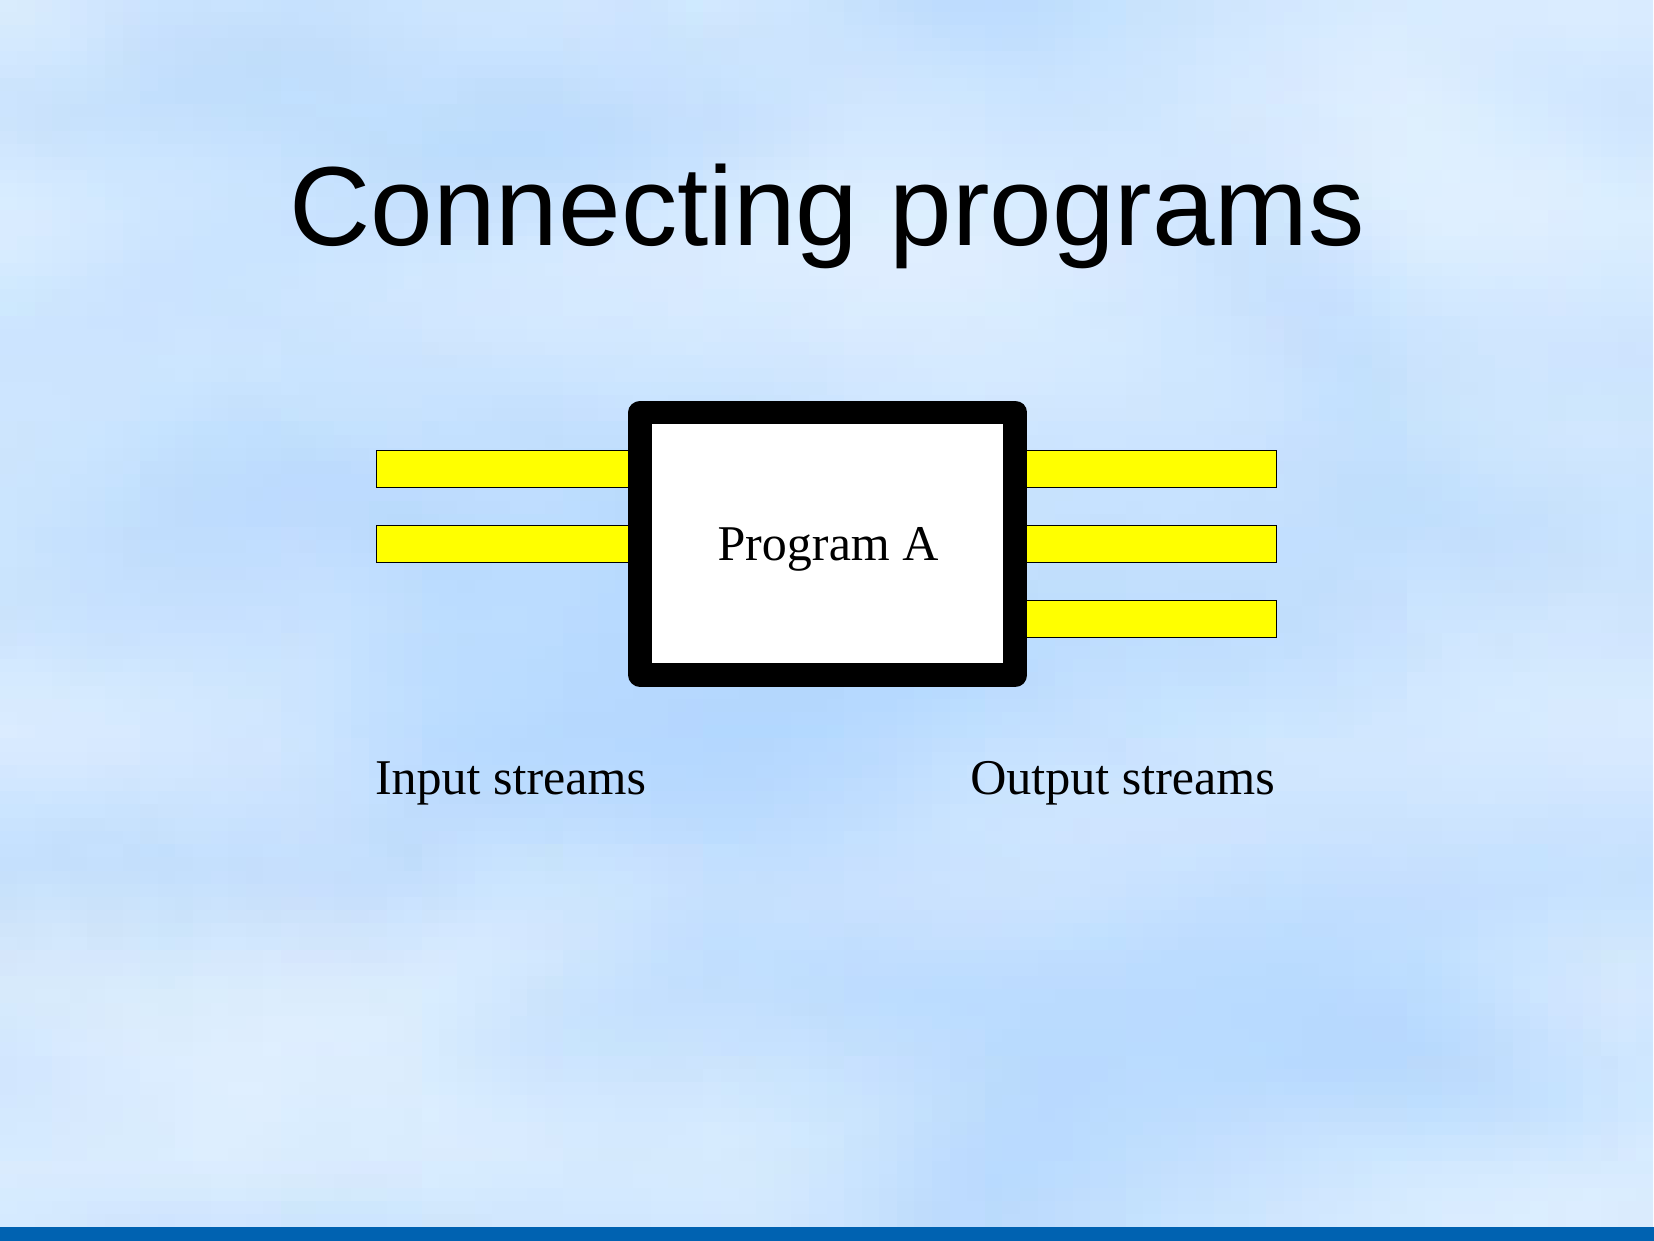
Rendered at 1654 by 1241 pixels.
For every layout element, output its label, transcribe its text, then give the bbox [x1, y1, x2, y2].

text_box Output streams [900, 750, 1276, 820]
text_box [1016, 450, 1277, 488]
text_box [1016, 525, 1277, 563]
text_box [376, 525, 639, 563]
text_box Program A [640, 412, 1016, 676]
picture [0, 0, 1654, 1227]
text_box [376, 450, 640, 488]
title Connecting programs [121, 102, 1533, 311]
text_box [1016, 600, 1277, 638]
text_box Input streams [375, 750, 751, 820]
